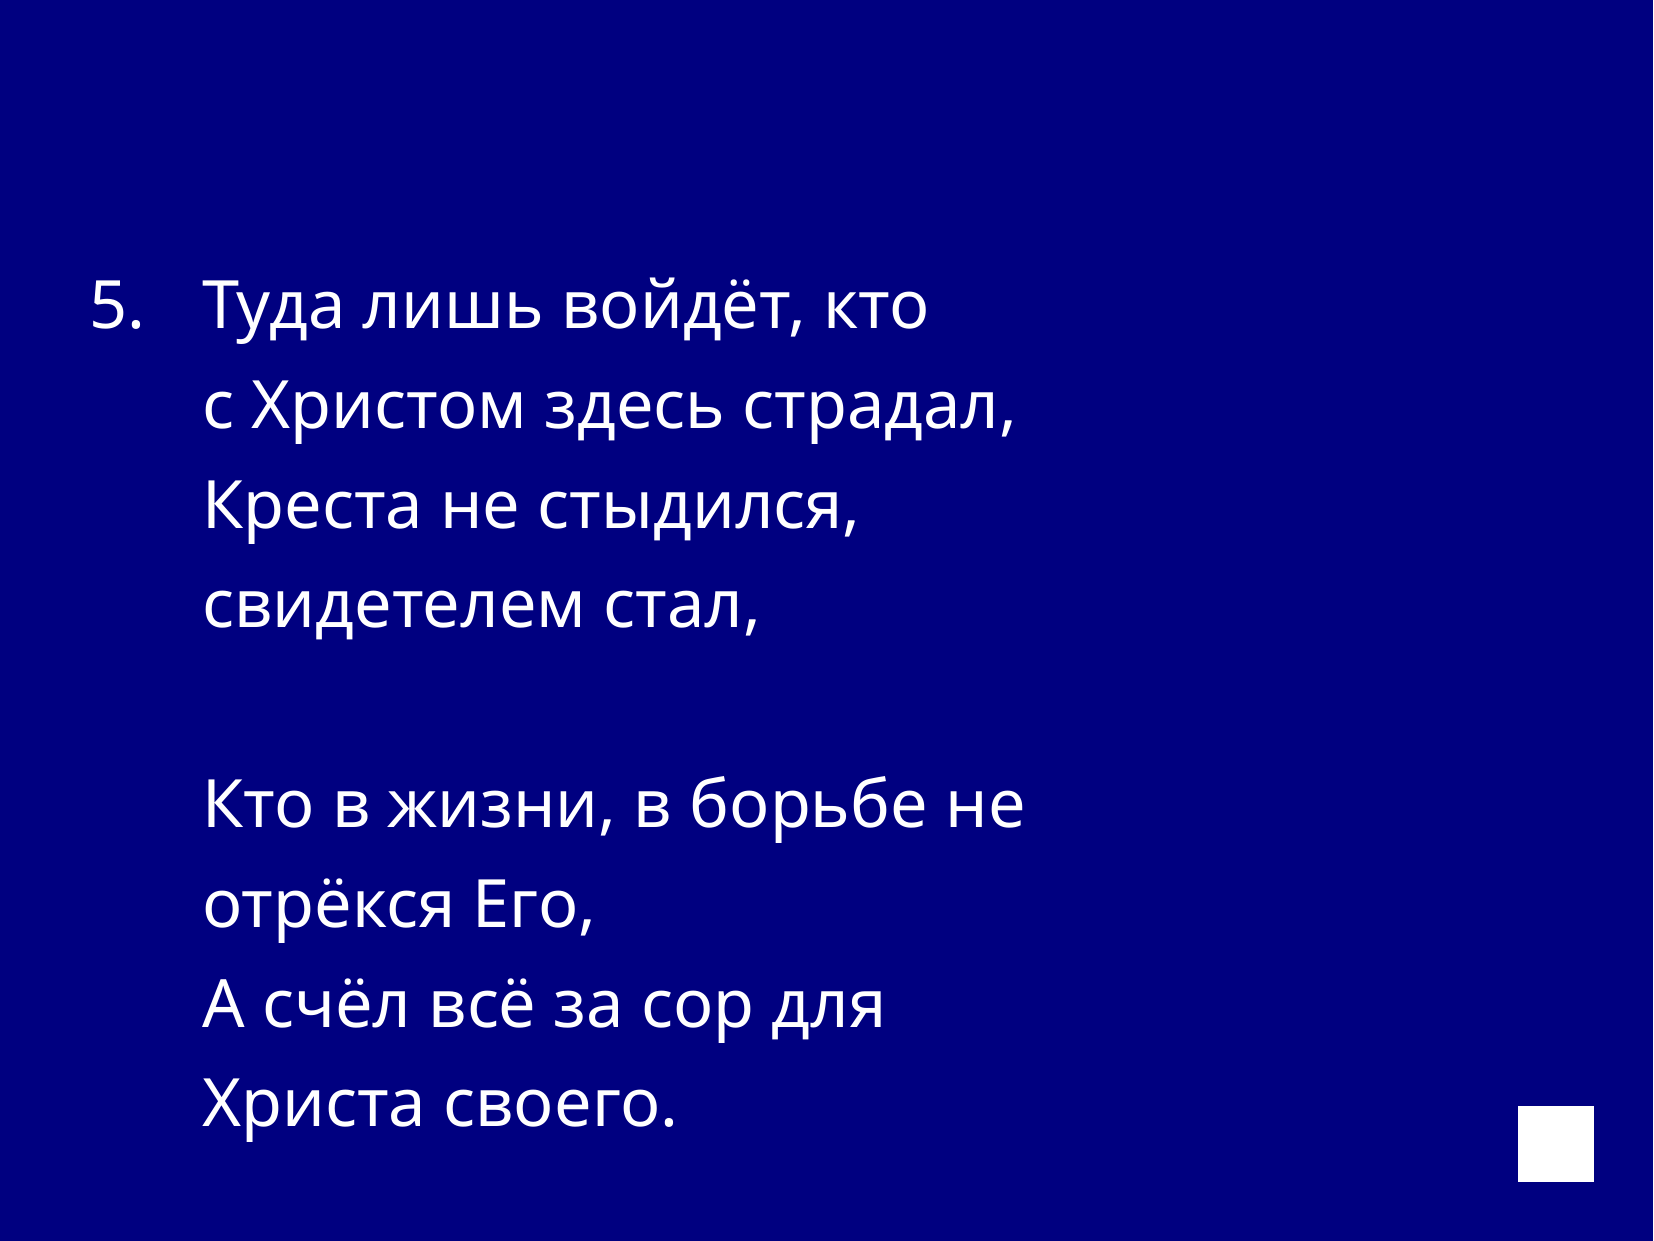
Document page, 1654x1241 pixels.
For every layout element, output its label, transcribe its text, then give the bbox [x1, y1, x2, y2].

text_box [1518, 1106, 1594, 1182]
text_box 5. Туда лишь войдёт, кто с Христом здесь страдал, Креста не стыдился, свидетелем стал, Кто в жизни, в борьбе не отрёкся Его, А счёл всё за сор для Христа своего. [75, 150, 1576, 1163]
